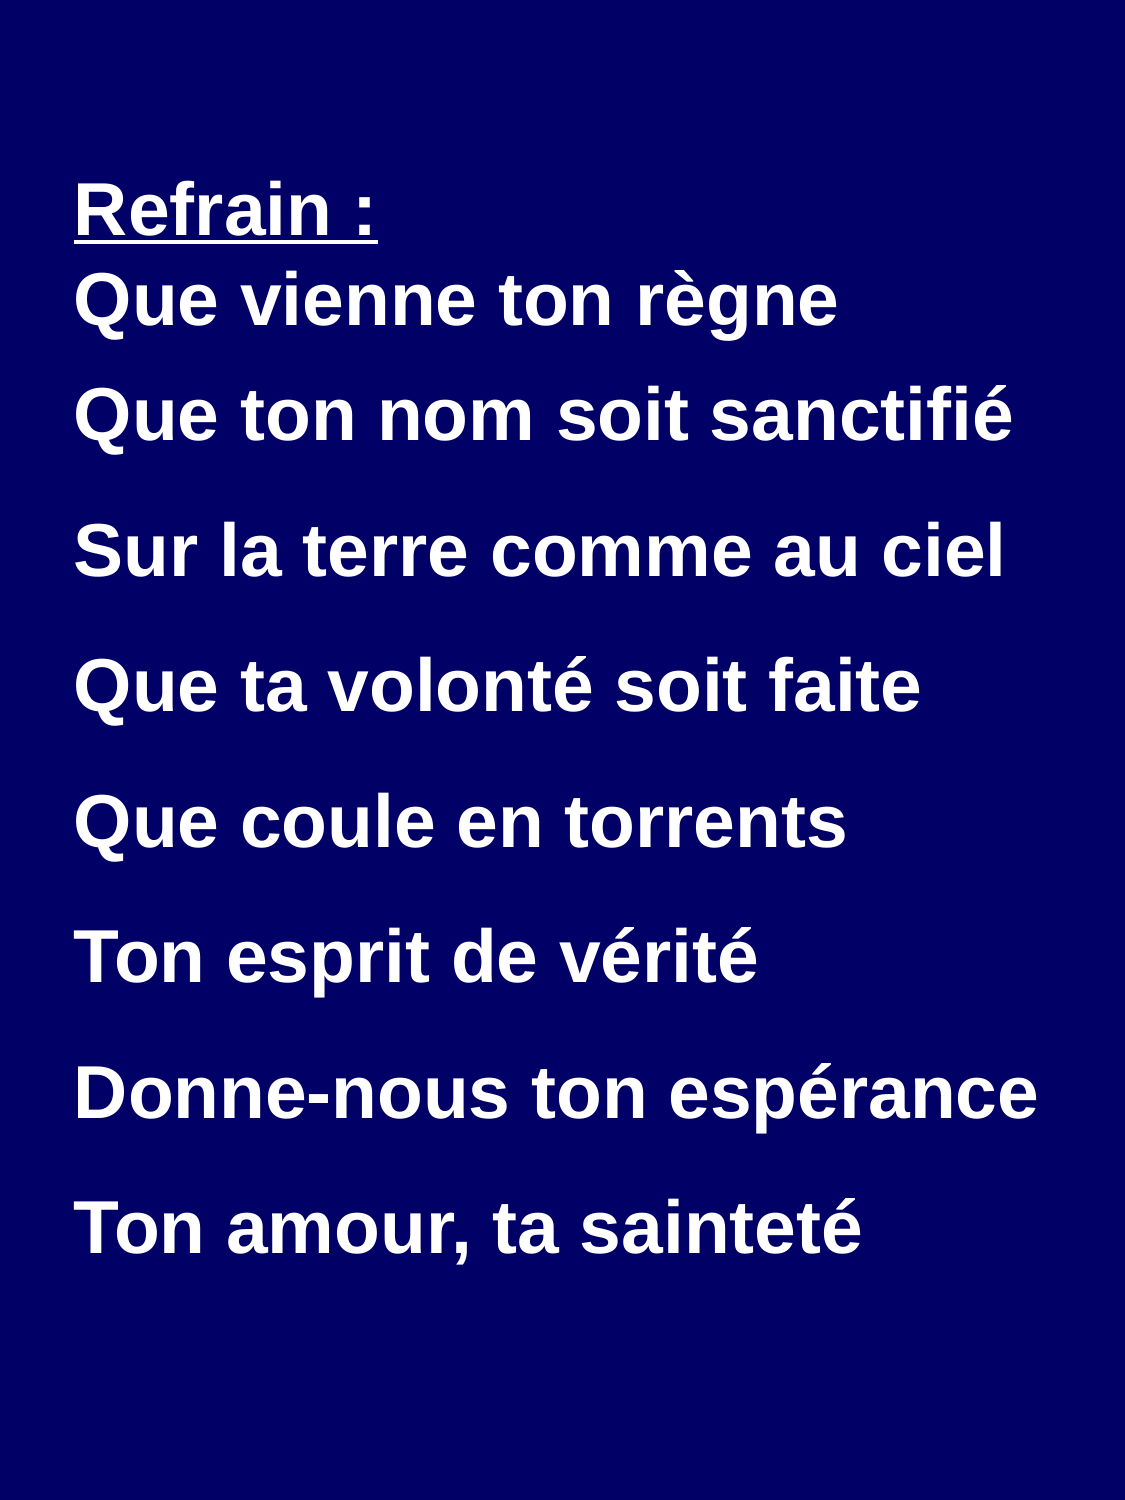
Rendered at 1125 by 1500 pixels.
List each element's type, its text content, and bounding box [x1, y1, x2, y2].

text_box Refrain : Que vienne ton règne Que ton nom soit sanctifié Sur la terre comme au ciel Que ta volonté soit faite Que coule en torrents Ton esprit de vérité Donne-nous ton espérance Ton amour, ta sainteté [59, 72, 1110, 1386]
